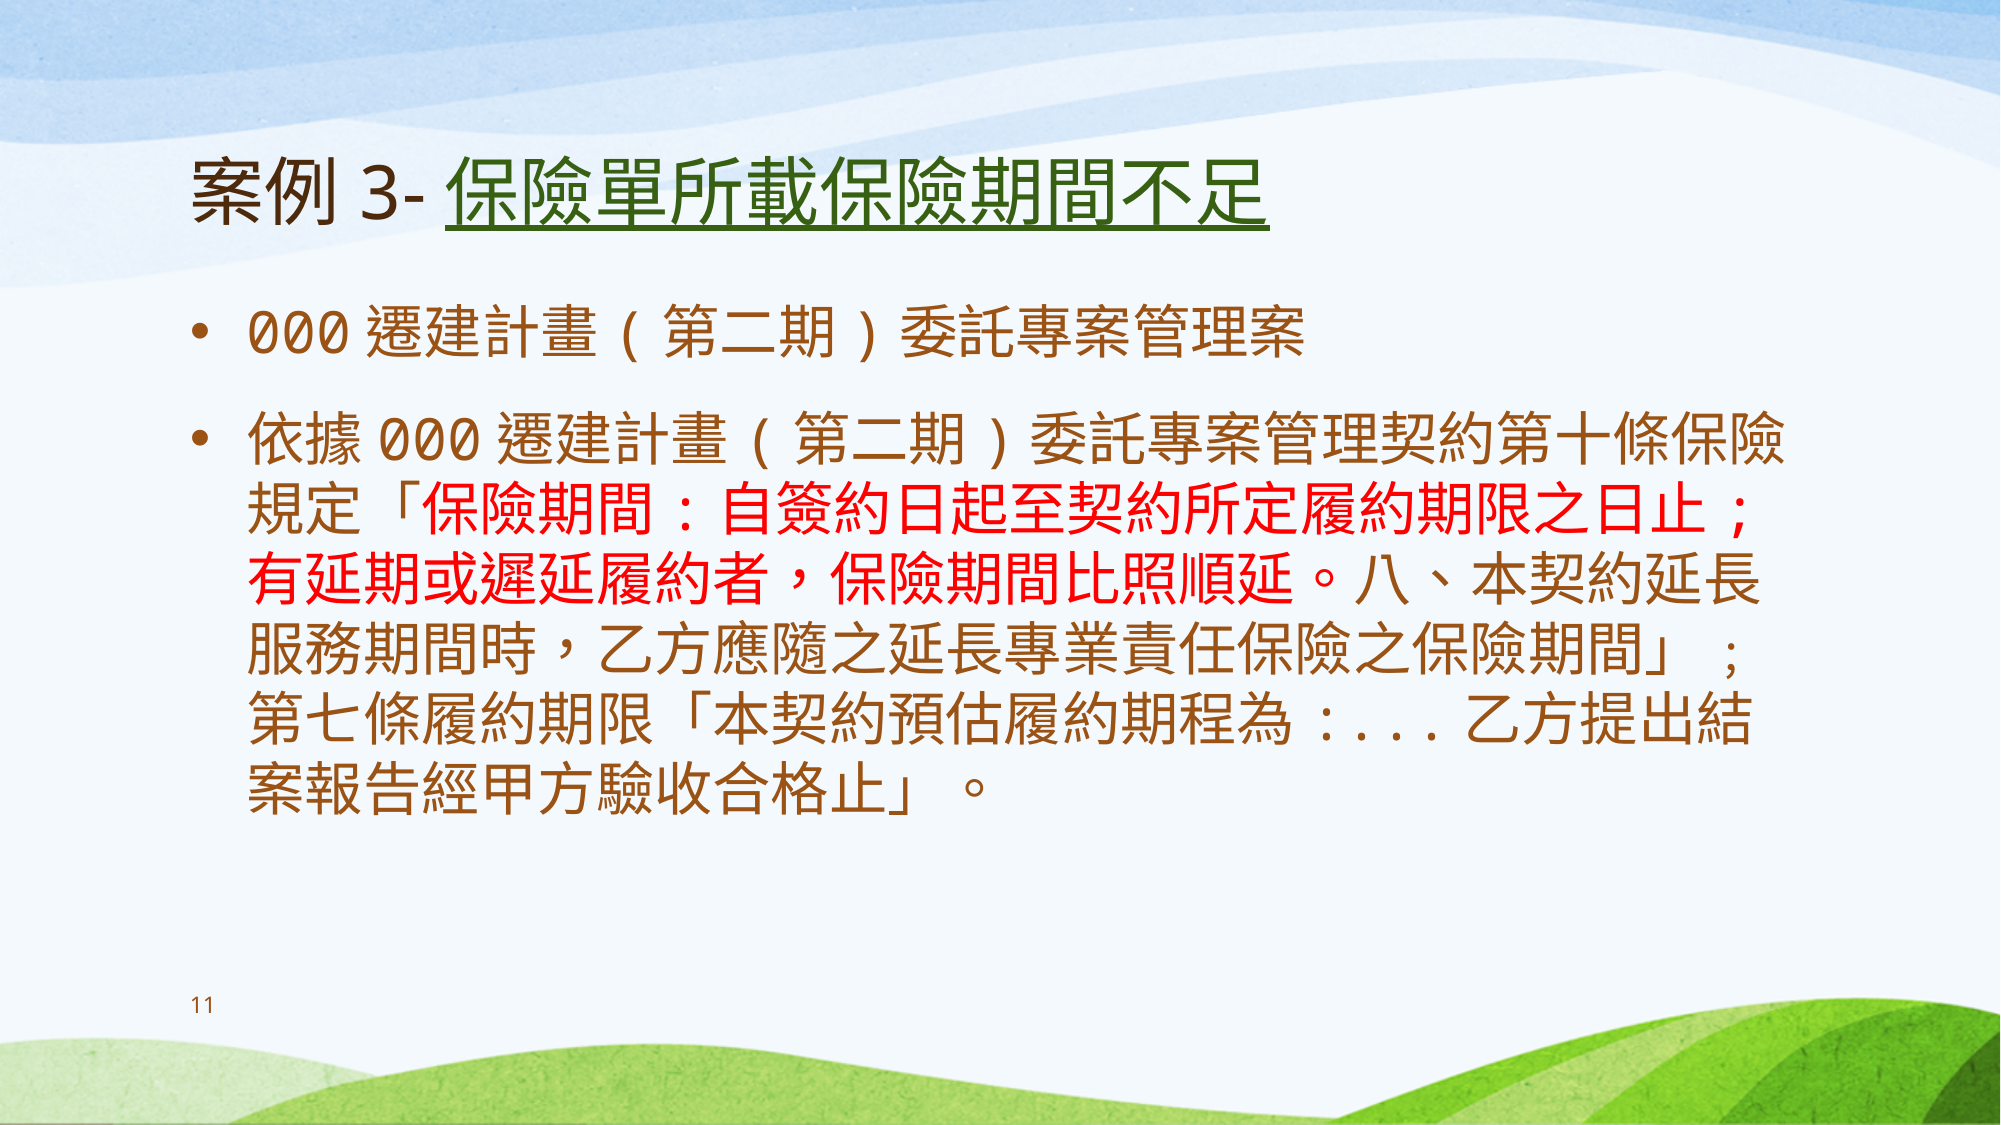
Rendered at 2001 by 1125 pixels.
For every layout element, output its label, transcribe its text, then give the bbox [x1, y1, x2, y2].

picture [0, 0, 2001, 1125]
slide_number <編號> [174, 987, 300, 1025]
list 000遷建計畫(第二期)委託專案管理案 依據000遷建計畫(第二期)委託專案管理契約第十條保險規定「保險期間:自簽約日起至契約所定履約期限之日止;有延期或遲延履約者，保險期間比照順延。八、本契約延長服務期間時，乙方應隨之延長專業責任保險之保險期間」﹔第七條履約期限「本契約預估履約期程為:...乙方提出結案報告經甲方驗收合格止」。 [174, 287, 1825, 982]
title 案例3-保險單所載保險期間不足 [174, 50, 1825, 250]
